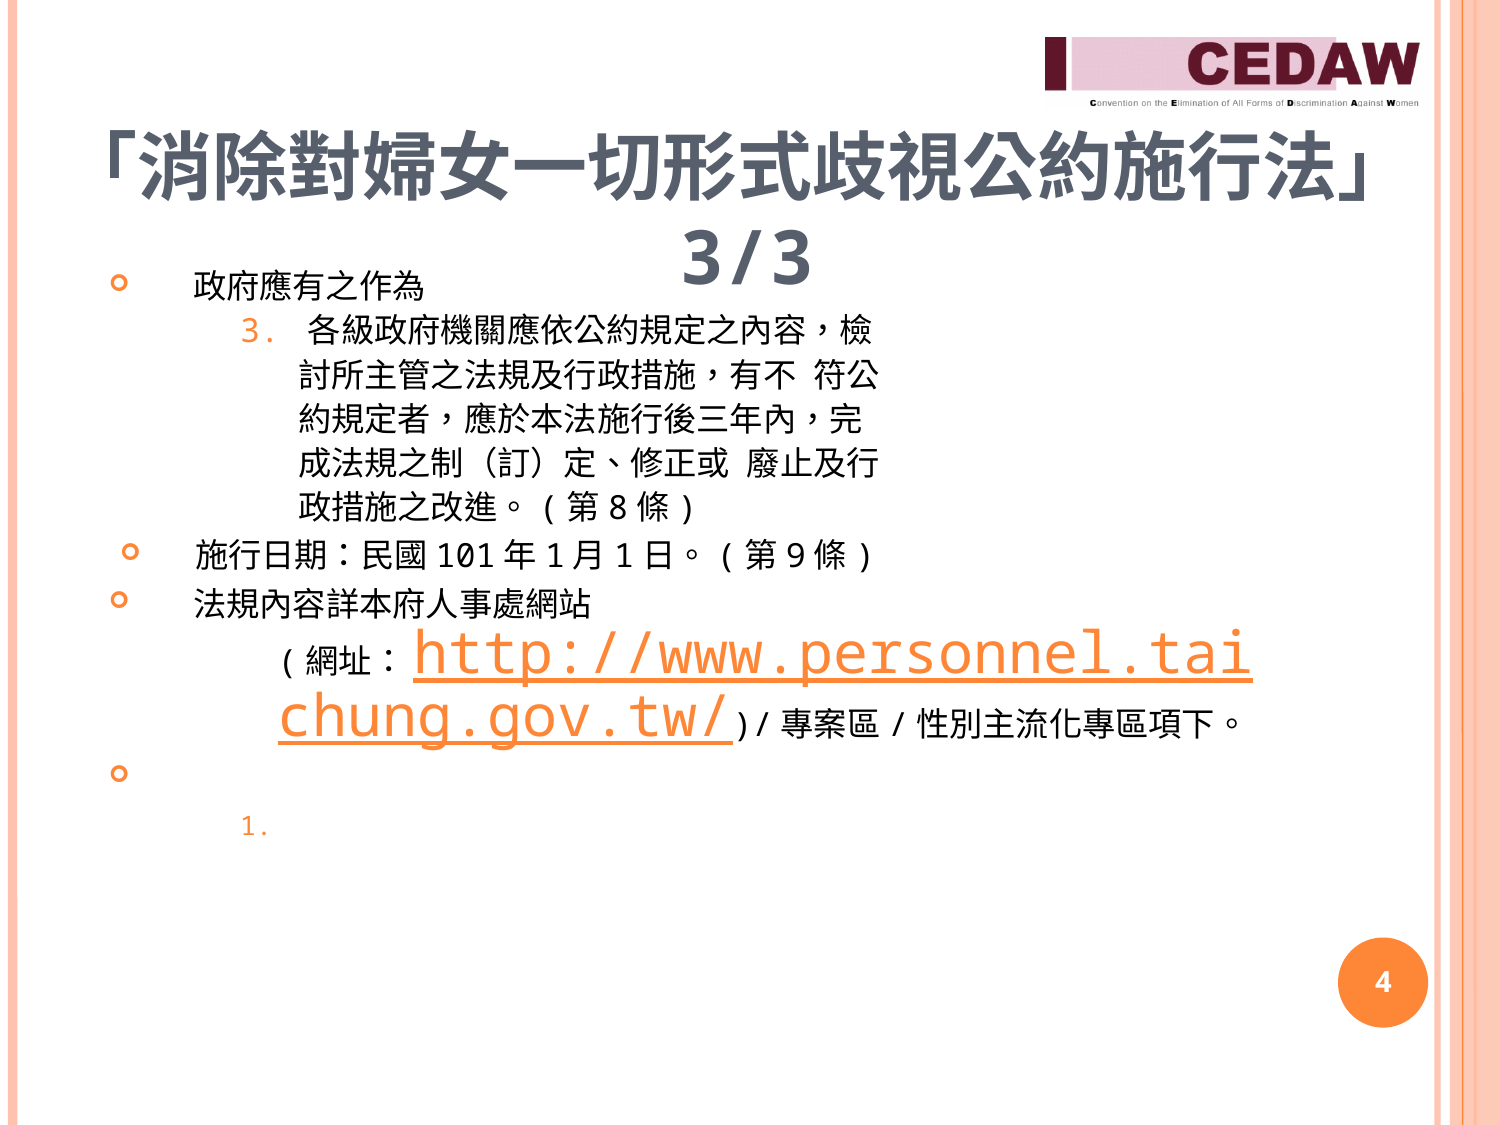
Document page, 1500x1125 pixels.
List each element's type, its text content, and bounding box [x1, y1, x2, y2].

list 政府應有之作為 3. 各級政府機關應依公約規定之內容，檢 討所主管之法規及行政措施，有不 符公 約規定者，應於本法施行後三年內，完 成法規之制（訂）定、修正或 廢止及行 政措施之改進。(第8條) 施行日期：民國101年1月1日。(第9條) 法規內容詳本府人事處網站 (網址：http://www.personnel.taichung.gov.tw/)/專案區/性別主流化專區項下。 [75, 262, 1300, 1062]
text_box [1333, 940, 1434, 1027]
title 「消除對婦女一切形式歧視公約施行法」3/3 [41, 112, 1453, 300]
picture [1041, 31, 1430, 113]
